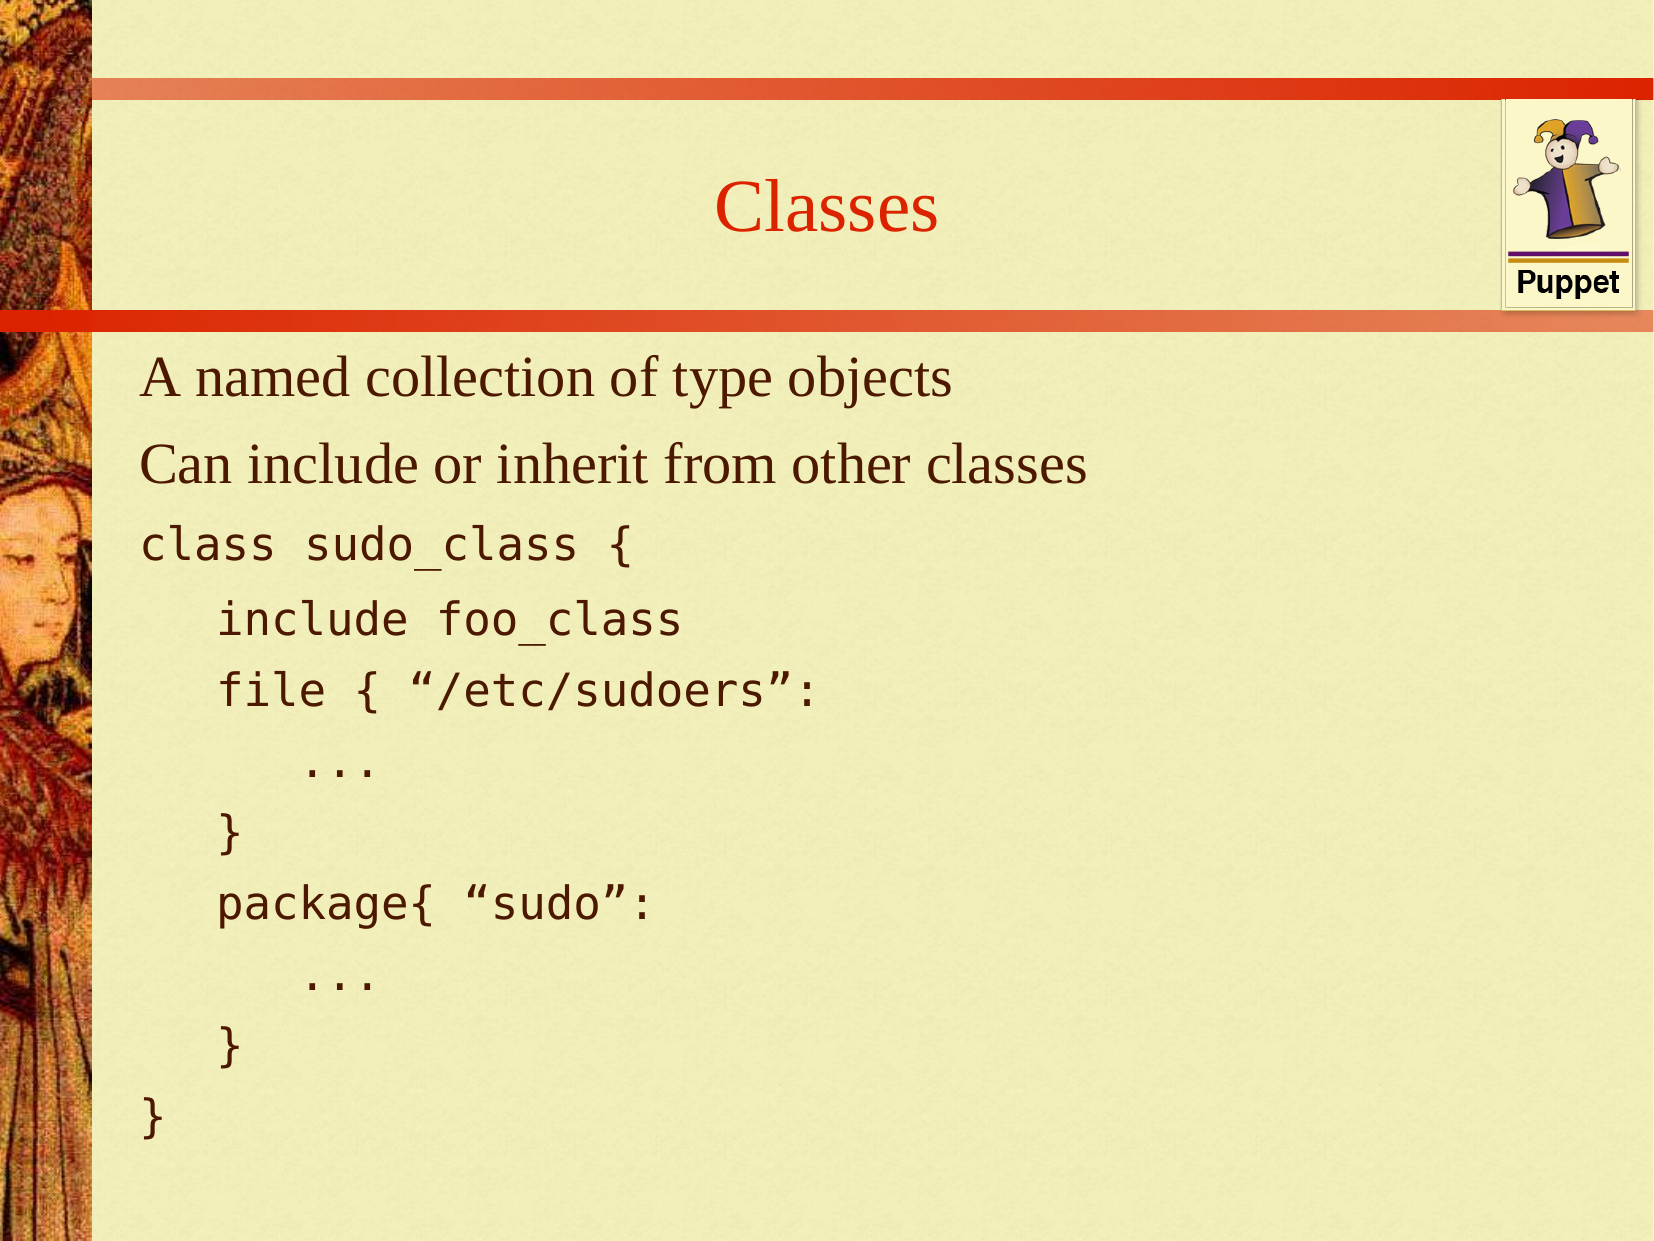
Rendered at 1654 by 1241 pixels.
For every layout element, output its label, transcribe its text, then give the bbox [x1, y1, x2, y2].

title Classes [121, 102, 1534, 311]
picture [0, 0, 1654, 1241]
list A named collection of type objects Can include or inherit from other classes class sudo_class { include foo_class file { “/etc/sudoers”: ... } package{ “sudo”: ... } } [121, 344, 1534, 1146]
